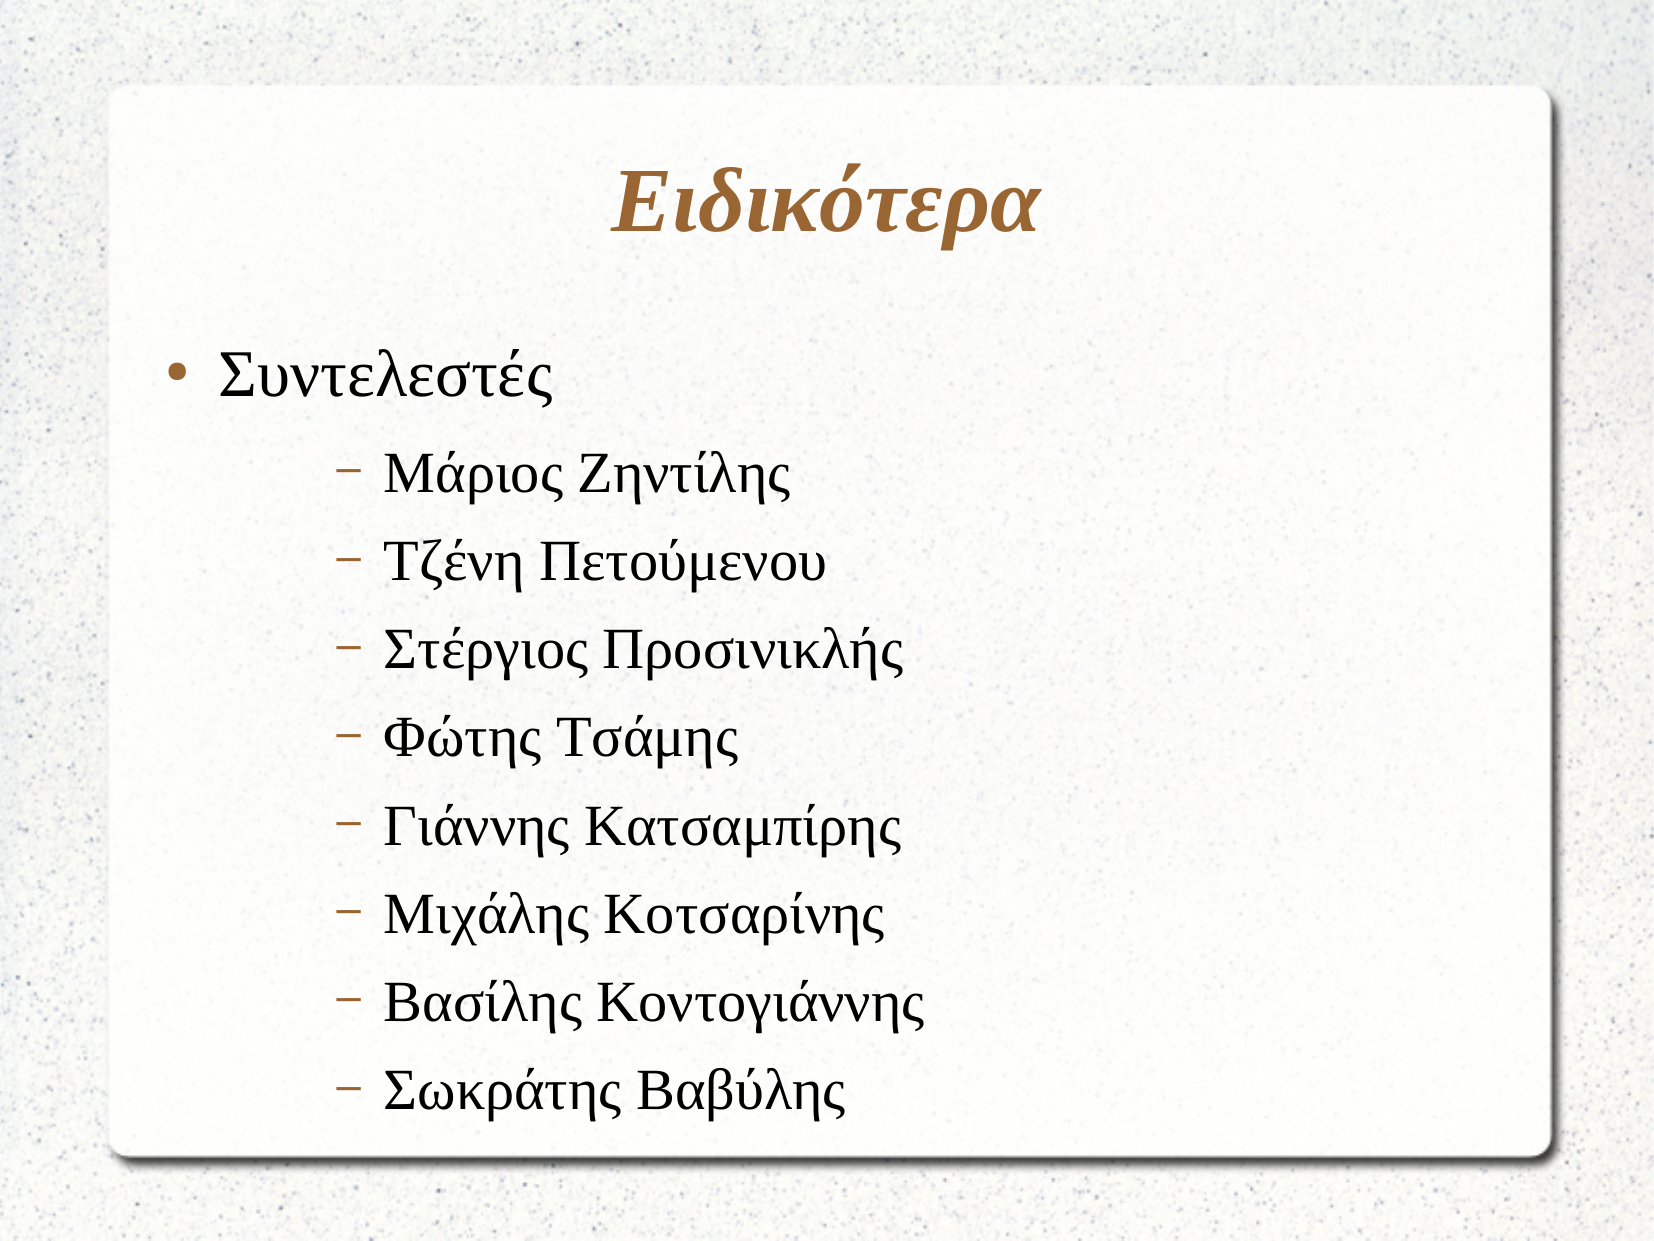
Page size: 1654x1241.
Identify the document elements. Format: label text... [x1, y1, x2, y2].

title Ειδικότερα [118, 104, 1536, 297]
picture [0, 0, 1654, 1241]
list Συντελεστές Μάριος Ζηντίλης Τζένη Πετούμενου Στέργιος Προσινικλής Φώτης Τσάμης Γιάννης Κατσαμπίρης Μιχάλης Κοτσαρίνης Βασίλης Κοντογιάννης Σωκράτης Βαβύλης [147, 336, 1506, 1177]
